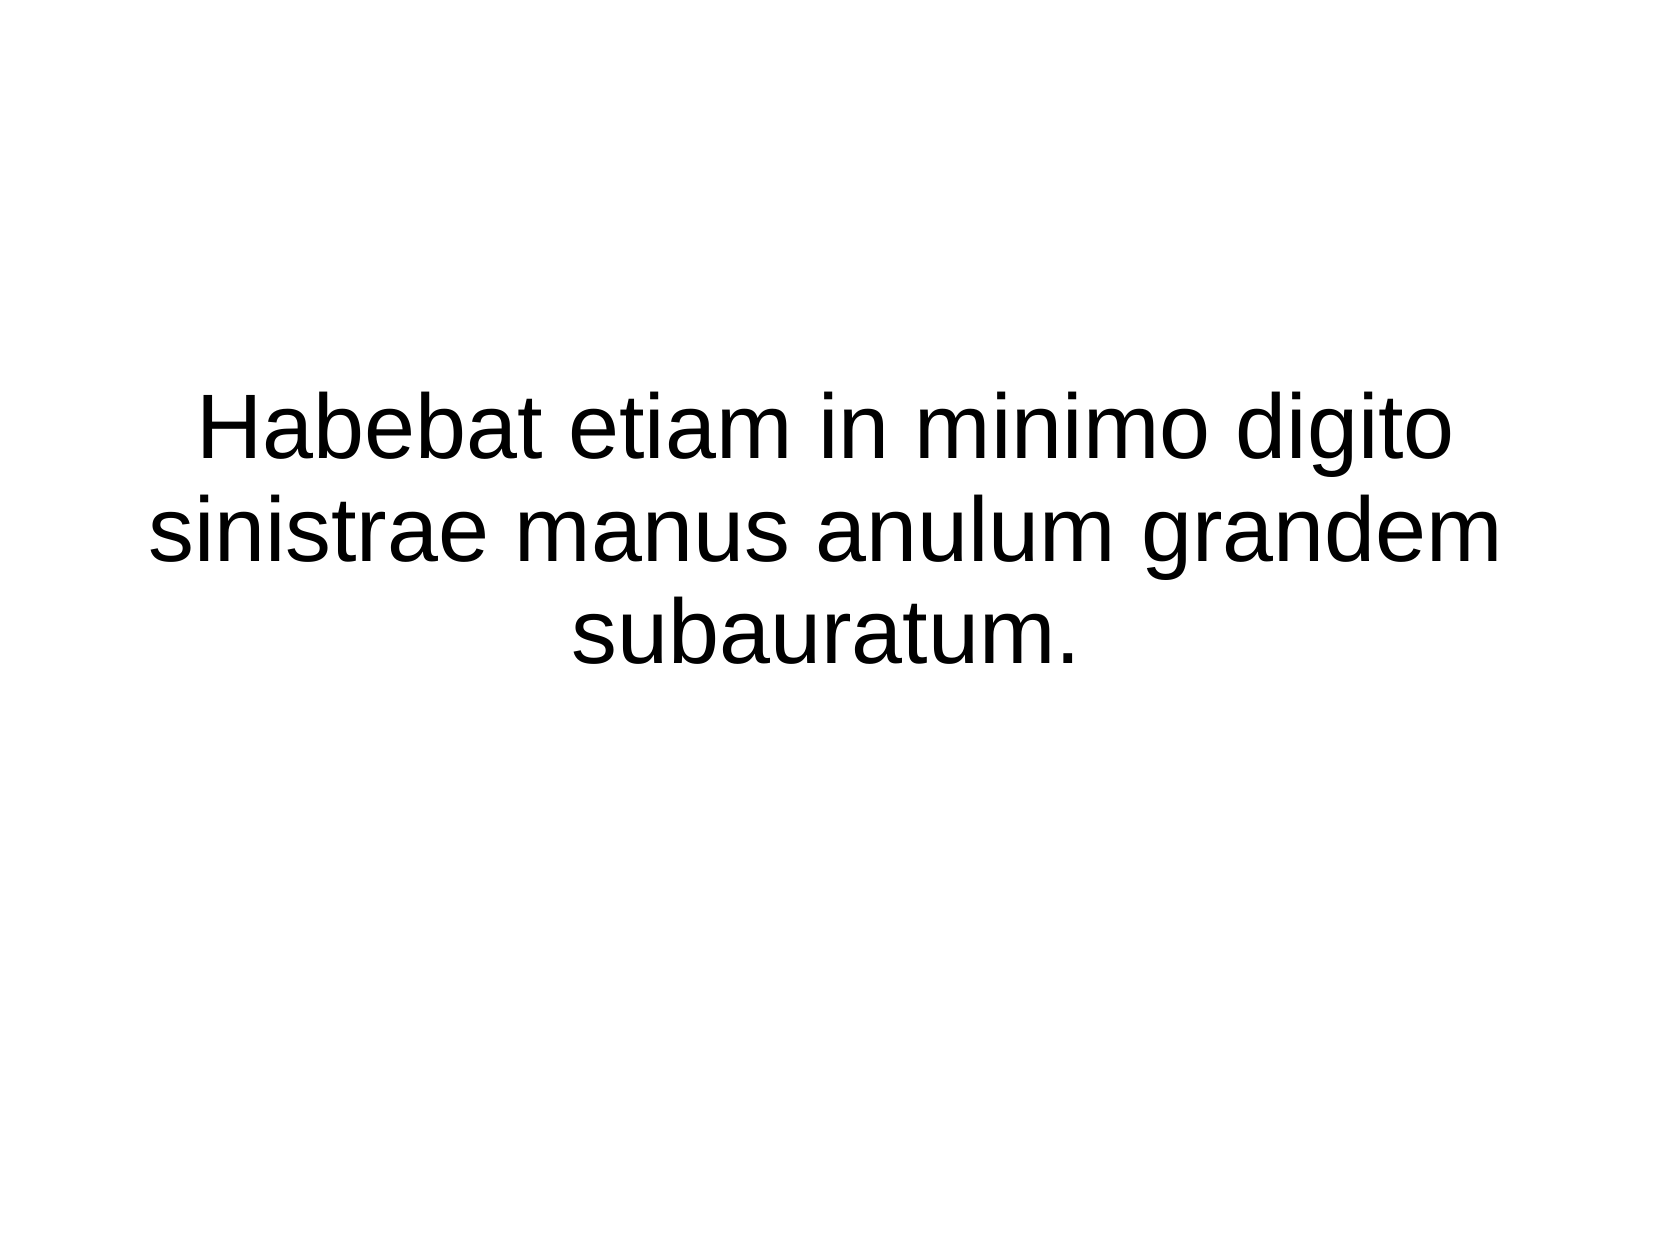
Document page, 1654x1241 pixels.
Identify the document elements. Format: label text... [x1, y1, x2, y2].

subtitle Habebat etiam in minimo digito sinistrae manus anulum grandem subauratum. [82, 49, 1571, 1010]
